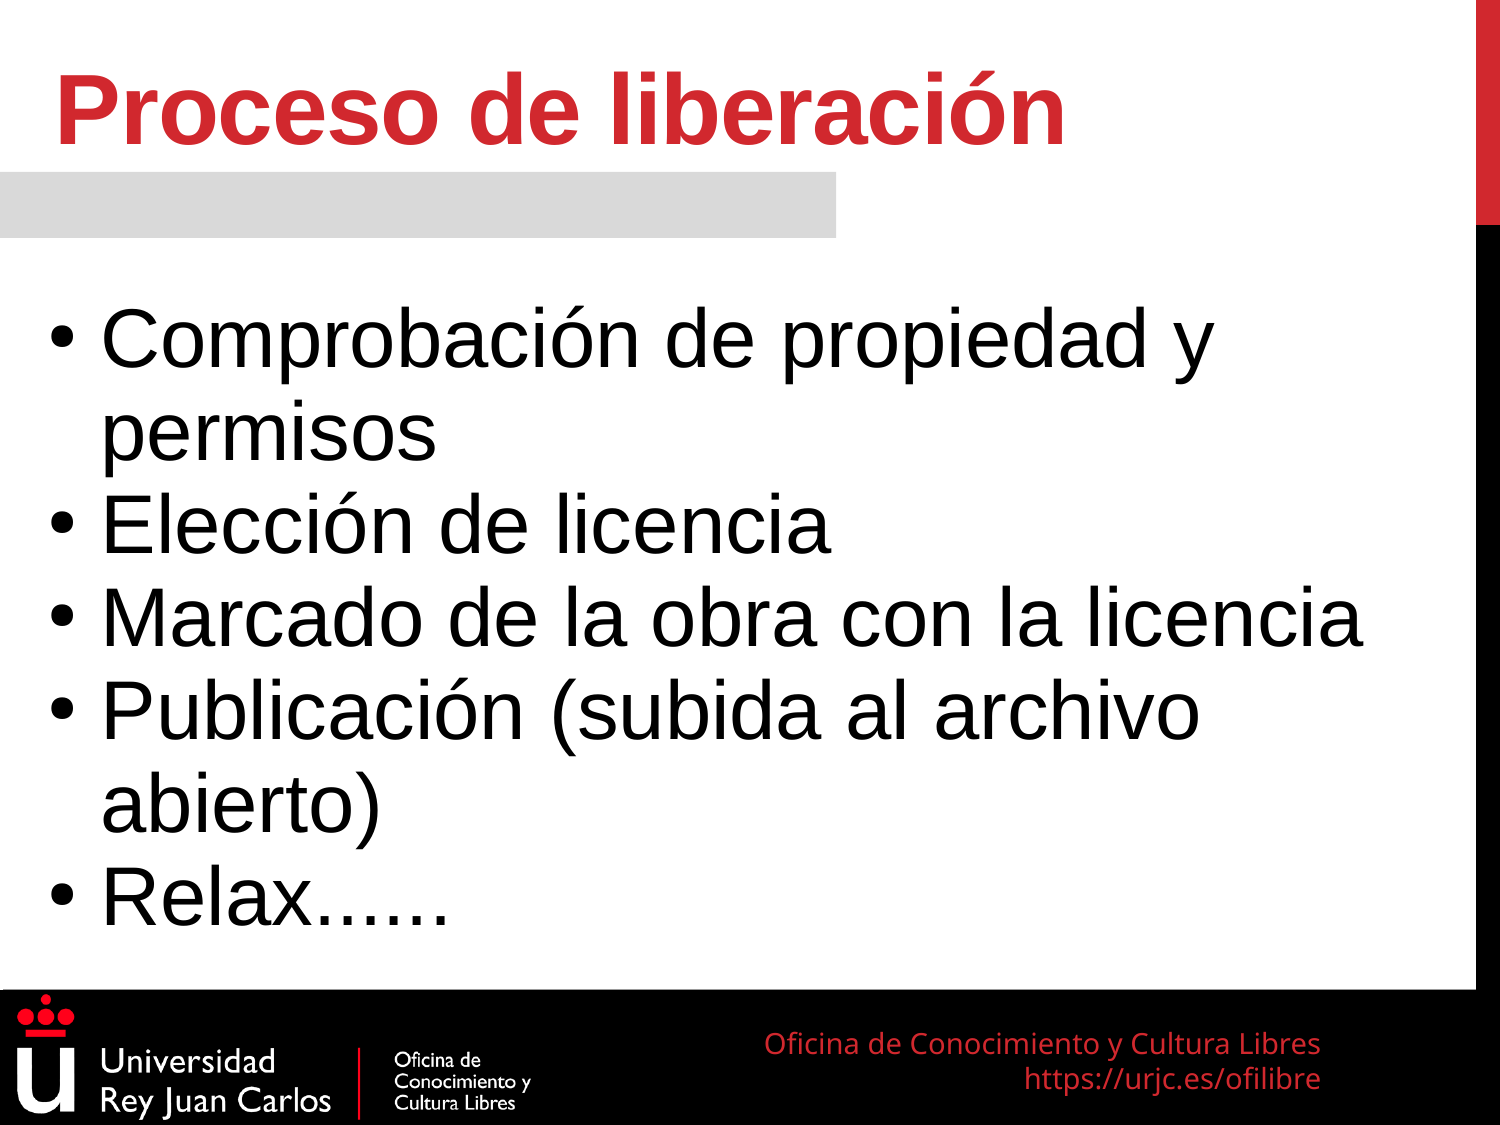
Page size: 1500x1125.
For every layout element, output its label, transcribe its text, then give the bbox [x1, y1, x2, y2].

text_box [0, 171, 837, 238]
text_box Comprobación de propiedad y permisos Elección de licencia Marcado de la obra con la licencia Publicación (subida al archivo abierto) Relax...... [15, 285, 1426, 952]
picture [17, 994, 531, 1120]
title [75, 172, 1026, 250]
text_box Proceso de liberación [39, 24, 1366, 172]
